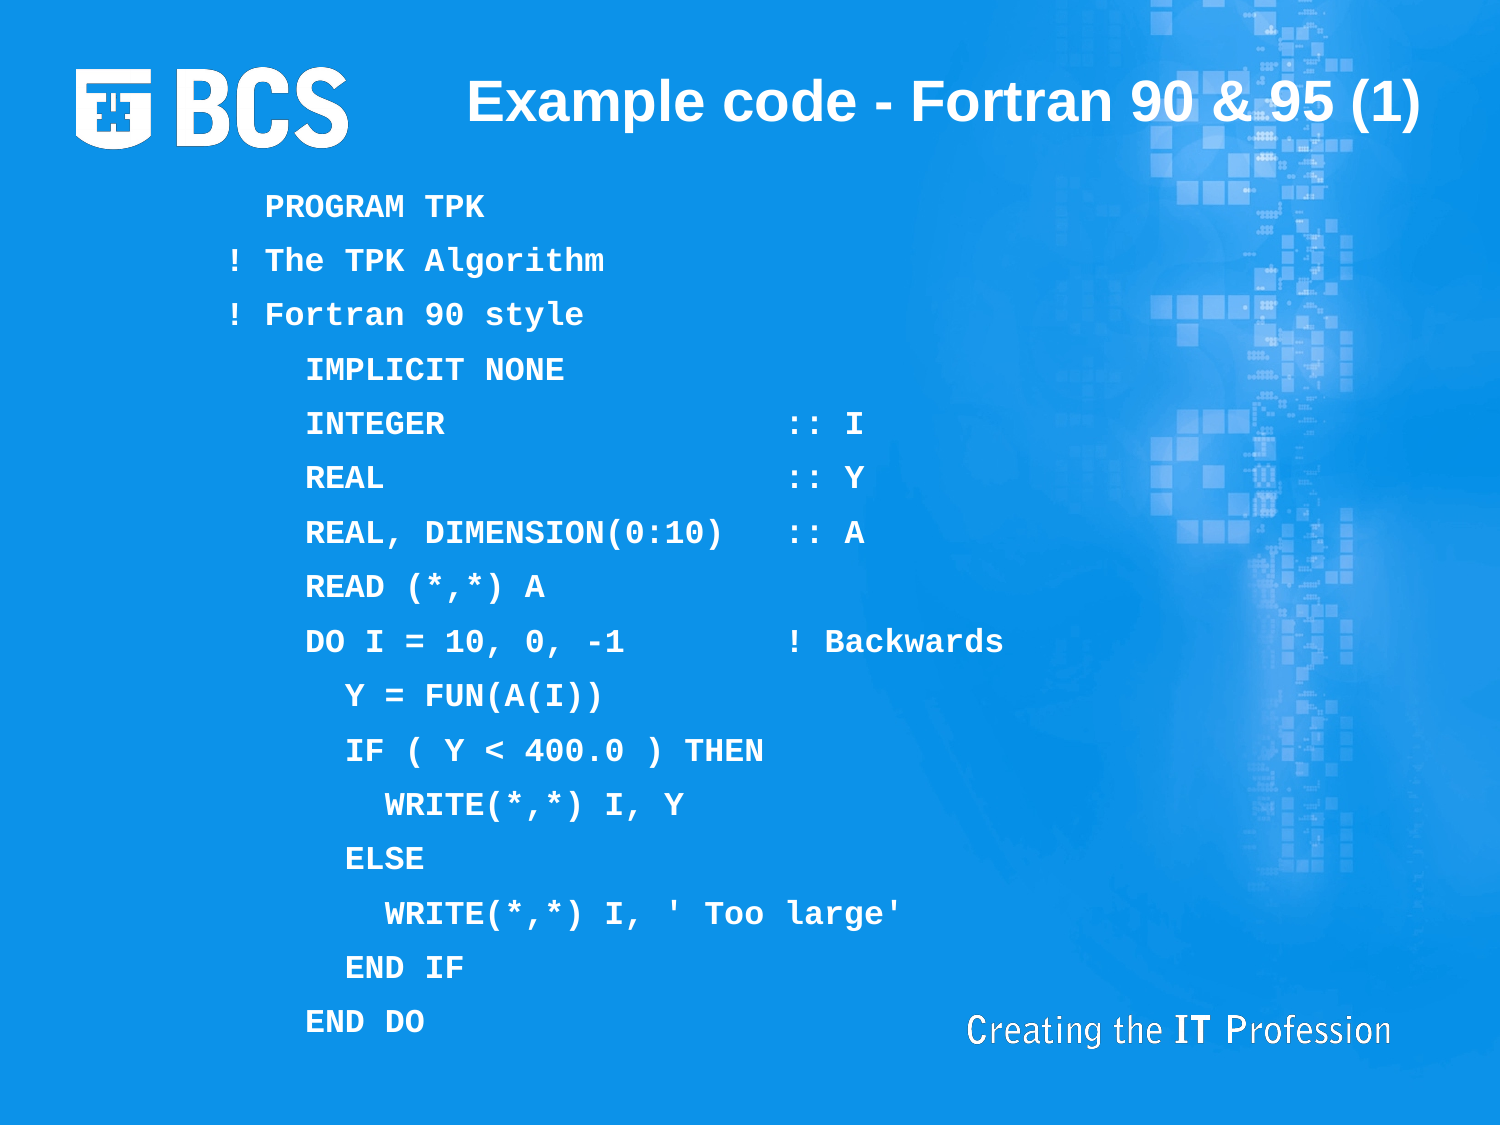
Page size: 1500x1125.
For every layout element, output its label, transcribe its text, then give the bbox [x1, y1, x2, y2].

subtitle PROGRAM TPK ! The TPK Algorithm ! Fortran 90 style IMPLICIT NONE INTEGER :: I REAL :: Y REAL, DIMENSION(0:10) :: A READ (*,*) A DO I = 10, 0, -1 ! Backwards Y = FUN(A(I)) IF ( Y < 400.0 ) THEN WRITE(*,*) I, Y ELSE WRITE(*,*) I, ' Too large' END IF END DO [149, 157, 1420, 1125]
picture [0, 0, 1500, 1125]
title Example code - Fortran 90 & 95 (1) [442, 38, 1447, 169]
